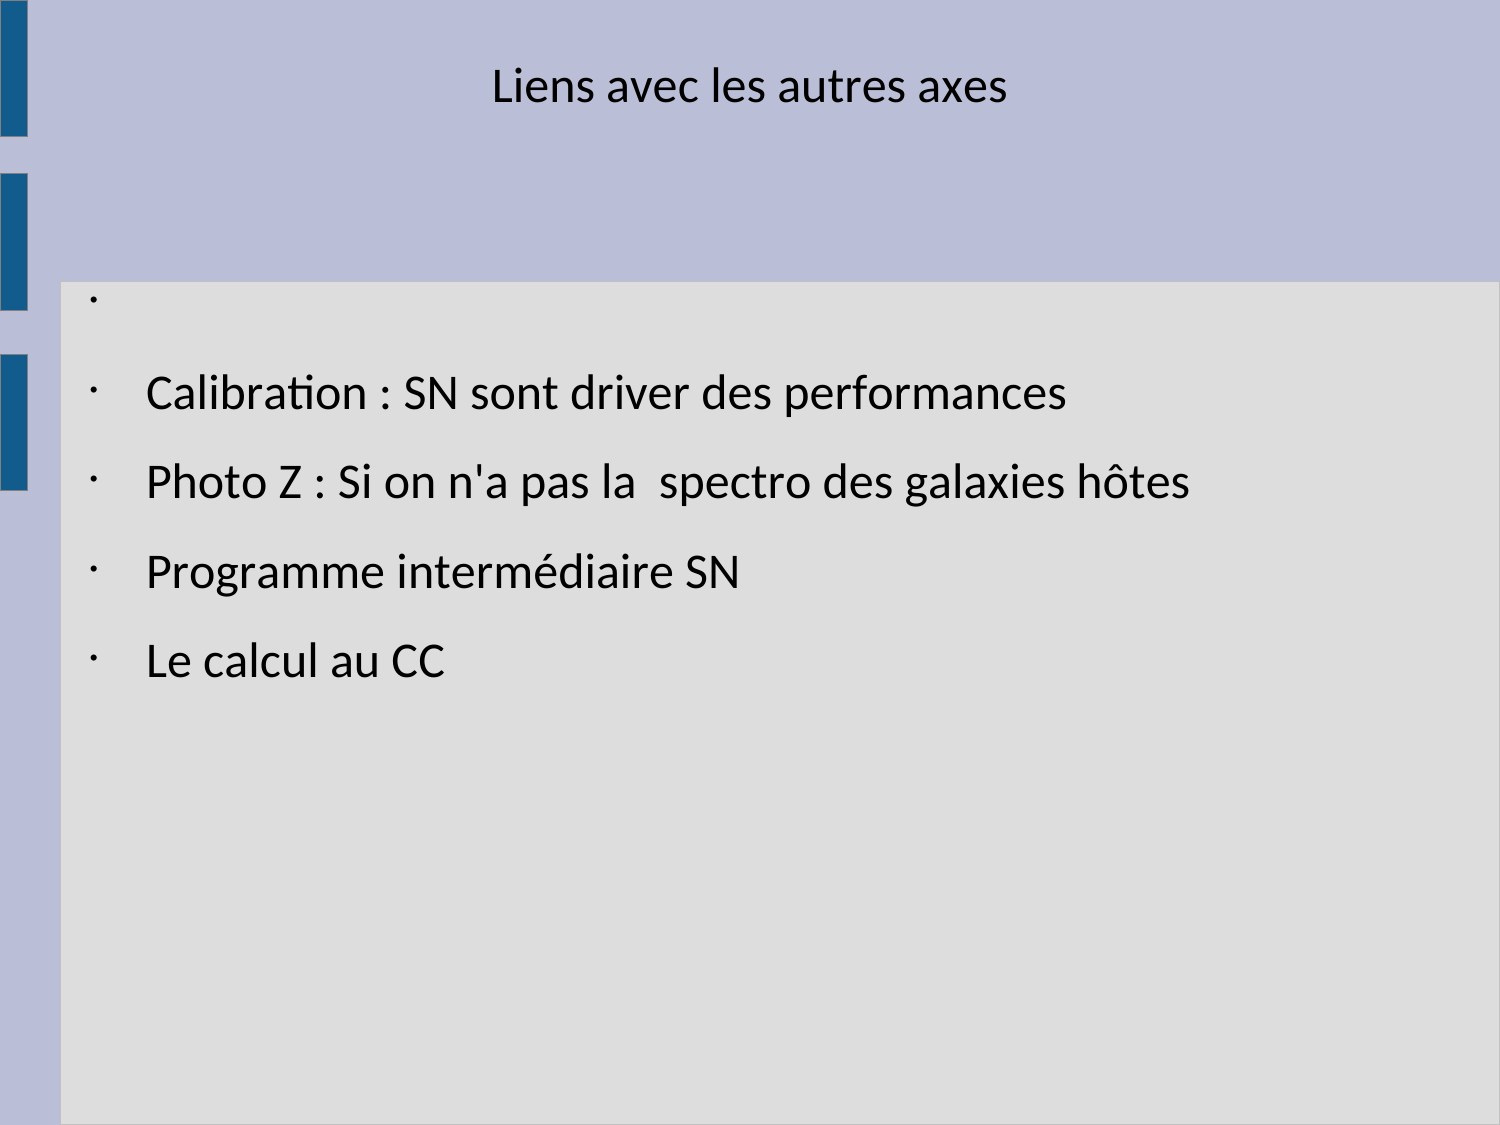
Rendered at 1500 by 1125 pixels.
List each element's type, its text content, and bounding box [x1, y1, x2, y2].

list Calibration : SN sont driver des performances Photo Z : Si on n'a pas la spectro des galaxies hôtes Programme intermédiaire SN Le calcul au CC [75, 262, 1425, 1005]
title Liens avec les autres axes [75, 45, 1425, 233]
